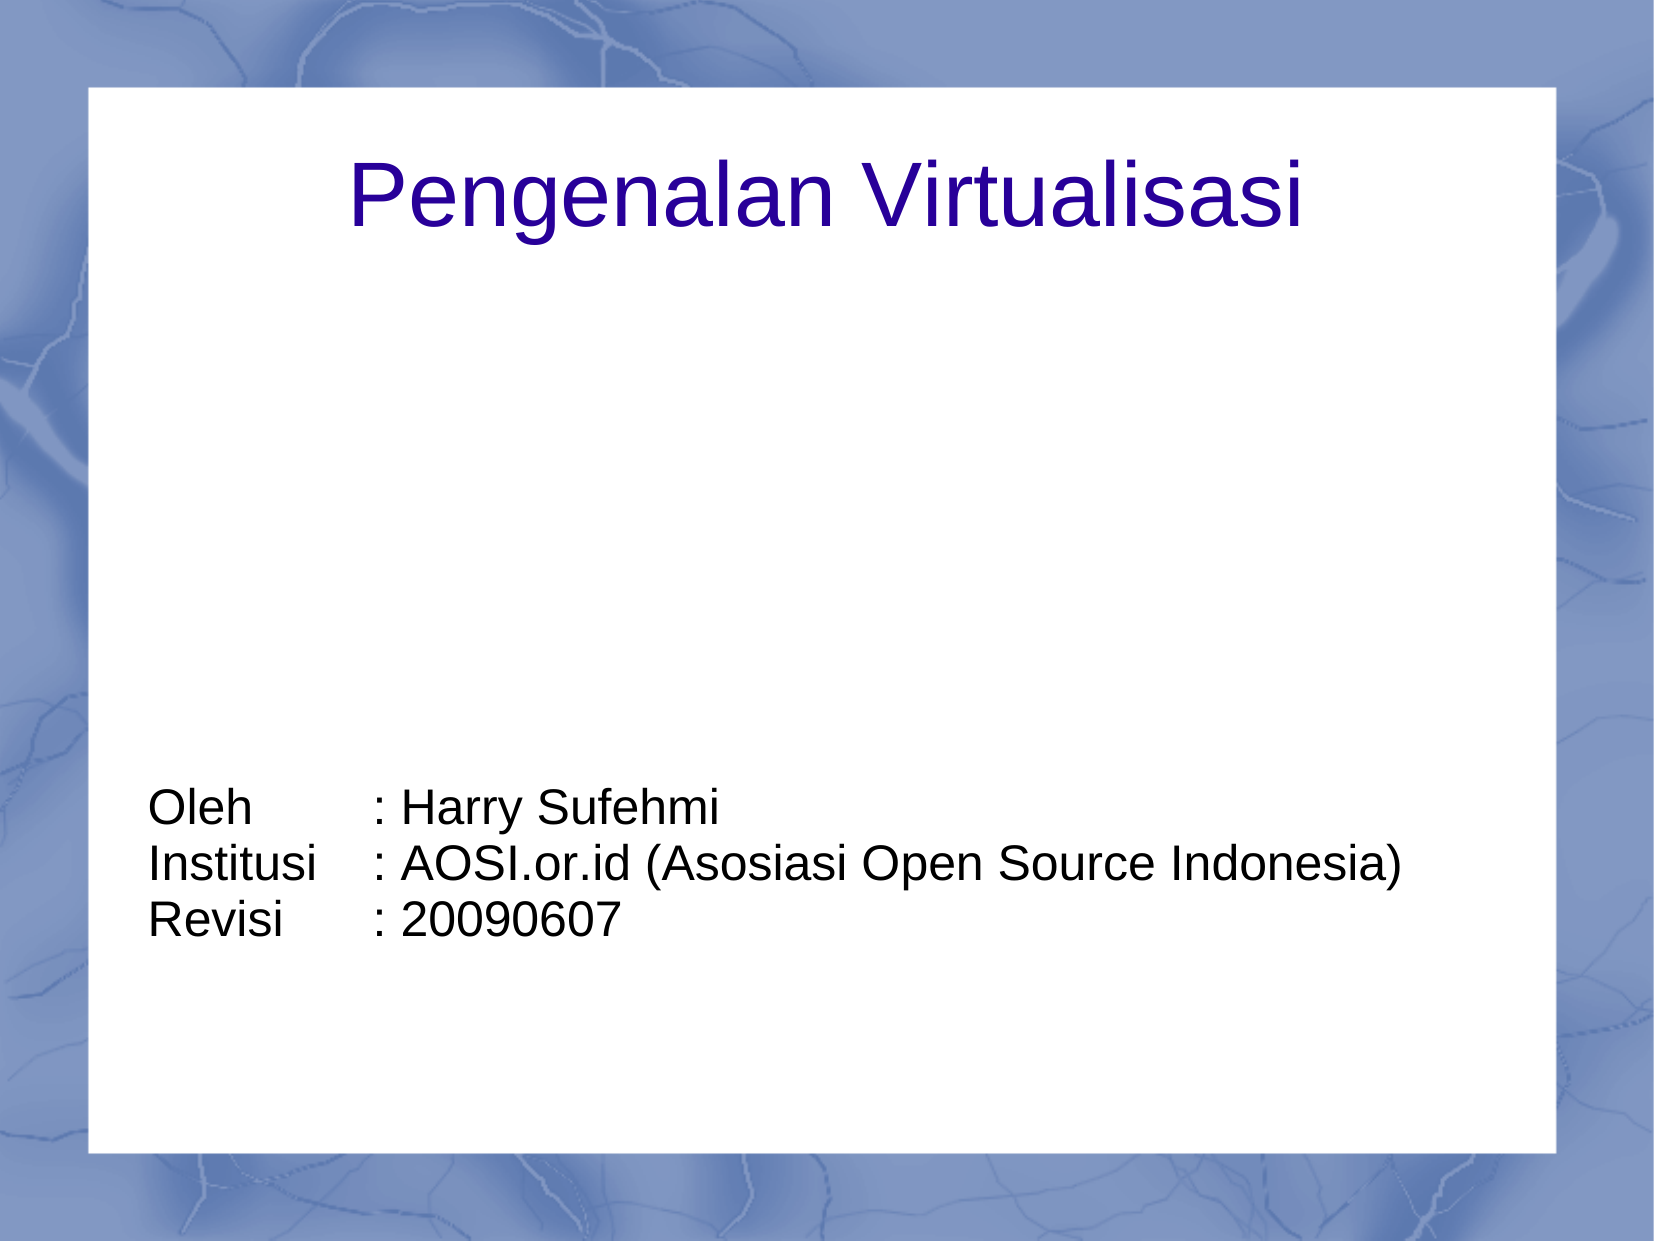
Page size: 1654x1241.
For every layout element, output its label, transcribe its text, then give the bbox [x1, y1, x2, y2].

title Pengenalan Virtualisasi [118, 90, 1536, 298]
subtitle Oleh : Harry Sufehmi Institusi : AOSI.or.id (Asosiasi Open Source Indonesia) Revisi : 20090607 [147, 325, 1506, 1010]
picture [0, 0, 1654, 1241]
